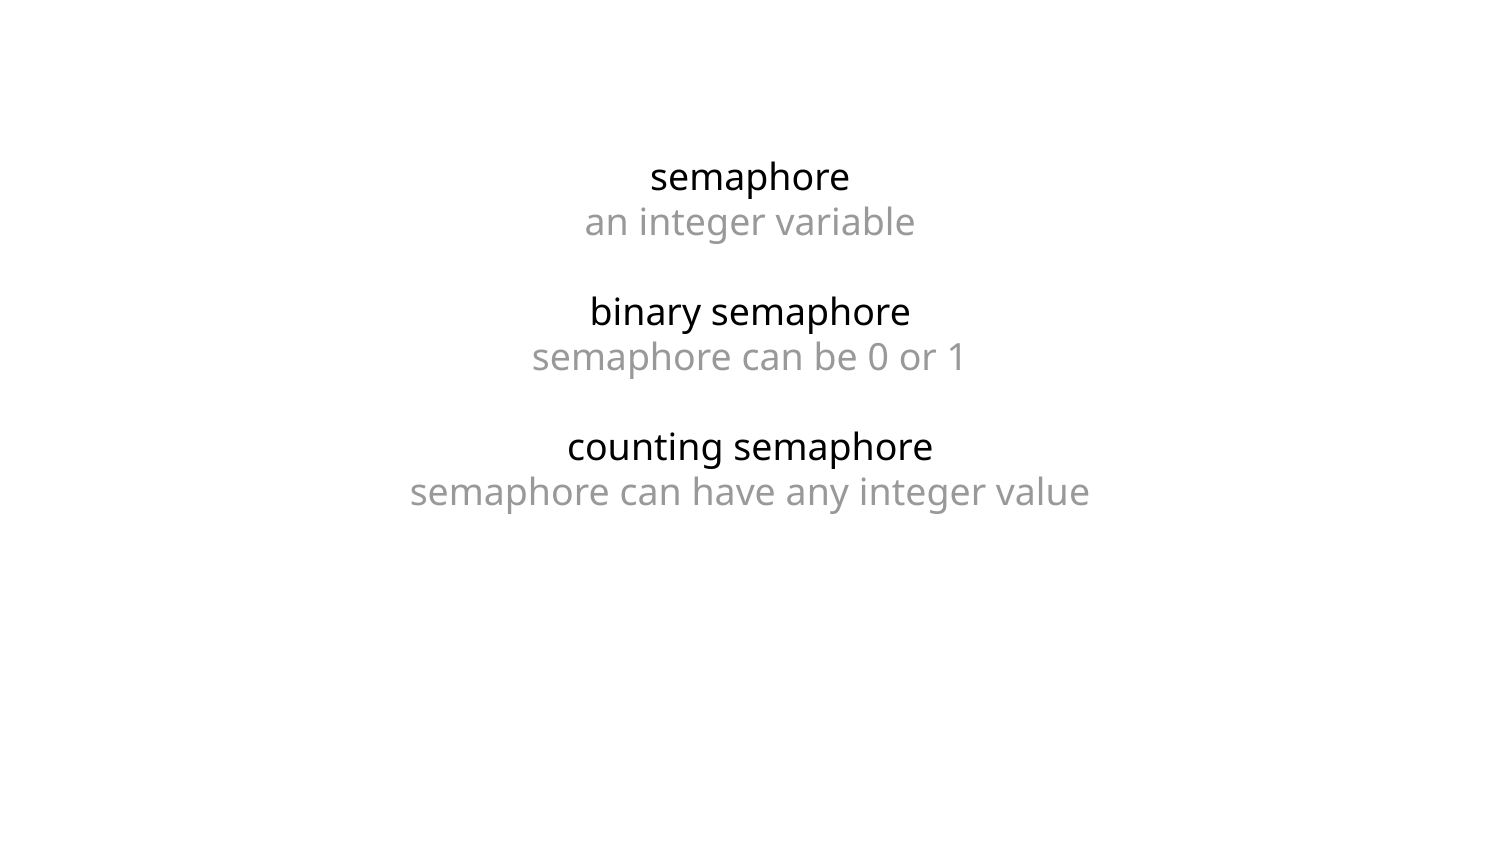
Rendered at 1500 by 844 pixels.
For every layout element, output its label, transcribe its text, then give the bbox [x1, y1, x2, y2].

text_box semaphore an integer variable binary semaphore semaphore can be 0 or 1 counting semaphore semaphore can have any integer value [30, 138, 1471, 453]
